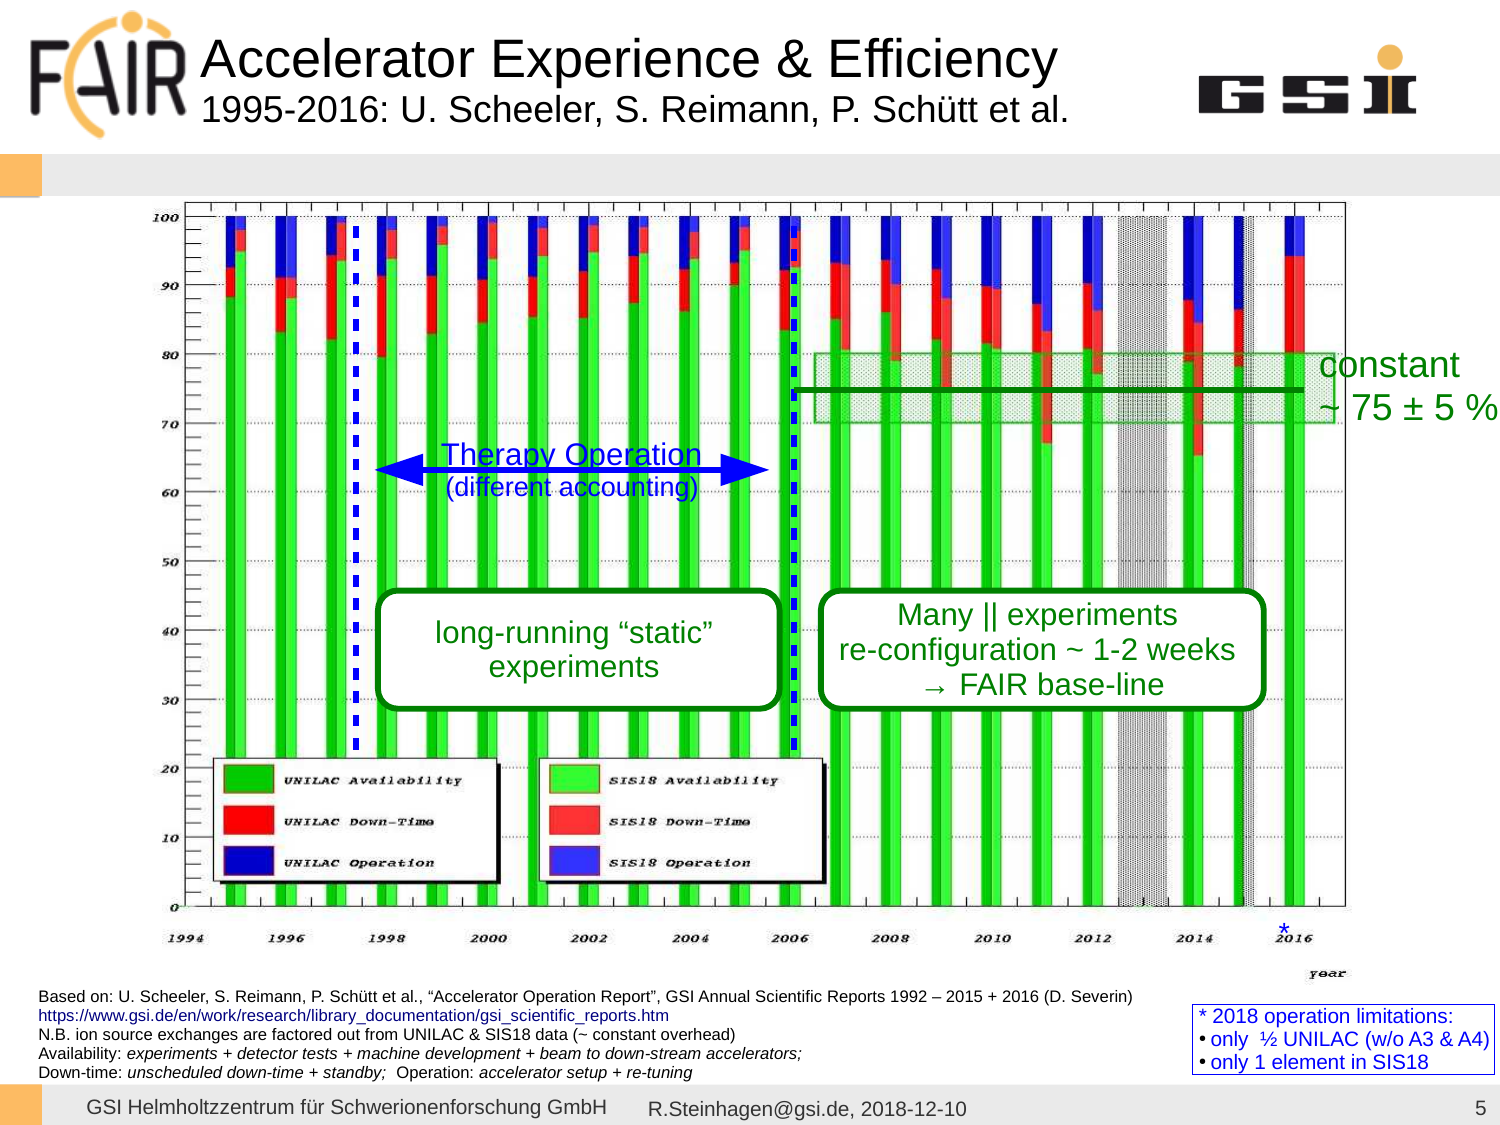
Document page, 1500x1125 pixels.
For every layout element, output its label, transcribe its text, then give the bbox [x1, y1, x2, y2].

picture [115, 200, 1352, 1004]
text_box Many || experiments re-configuration ~ 1-2 weeks → FAIR base-line [820, 590, 1264, 709]
text_box * 2018 operation limitations: only ½ UNILAC (w/o A3 & A4) only 1 element in SIS18 [1192, 1004, 1495, 1075]
title Accelerator Experience & Efficiency 1995-2016: U. Scheeler, S. Reimann, P. Schütt et al. [200, 23, 1180, 136]
text_box Based on: U. Scheeler, S. Reimann, P. Schütt et al., “Accelerator Operation Report”, GSI Annual Scientific Reports 1992 – 2015 + 2016 (D. Severin) https://www.gsi.de/en/work/research/library_documentation/gsi_scientific_reports.htm N.B. ion source exchanges are factored out from UNILAC & SIS18 data (~ constant overhead) Availability: experiments + detector tests + machine development + beam to down-stream accelerators; Down-time: unscheduled down-time + standby; Operation: accelerator setup + re-tuning [23, 980, 1241, 1090]
text_box constant ~ 75 ± 5 % [1303, 336, 1500, 436]
picture [30, 9, 187, 141]
text_box long-running “static” experiments [377, 590, 780, 709]
text_box * [1263, 909, 1305, 958]
picture [1197, 42, 1419, 117]
